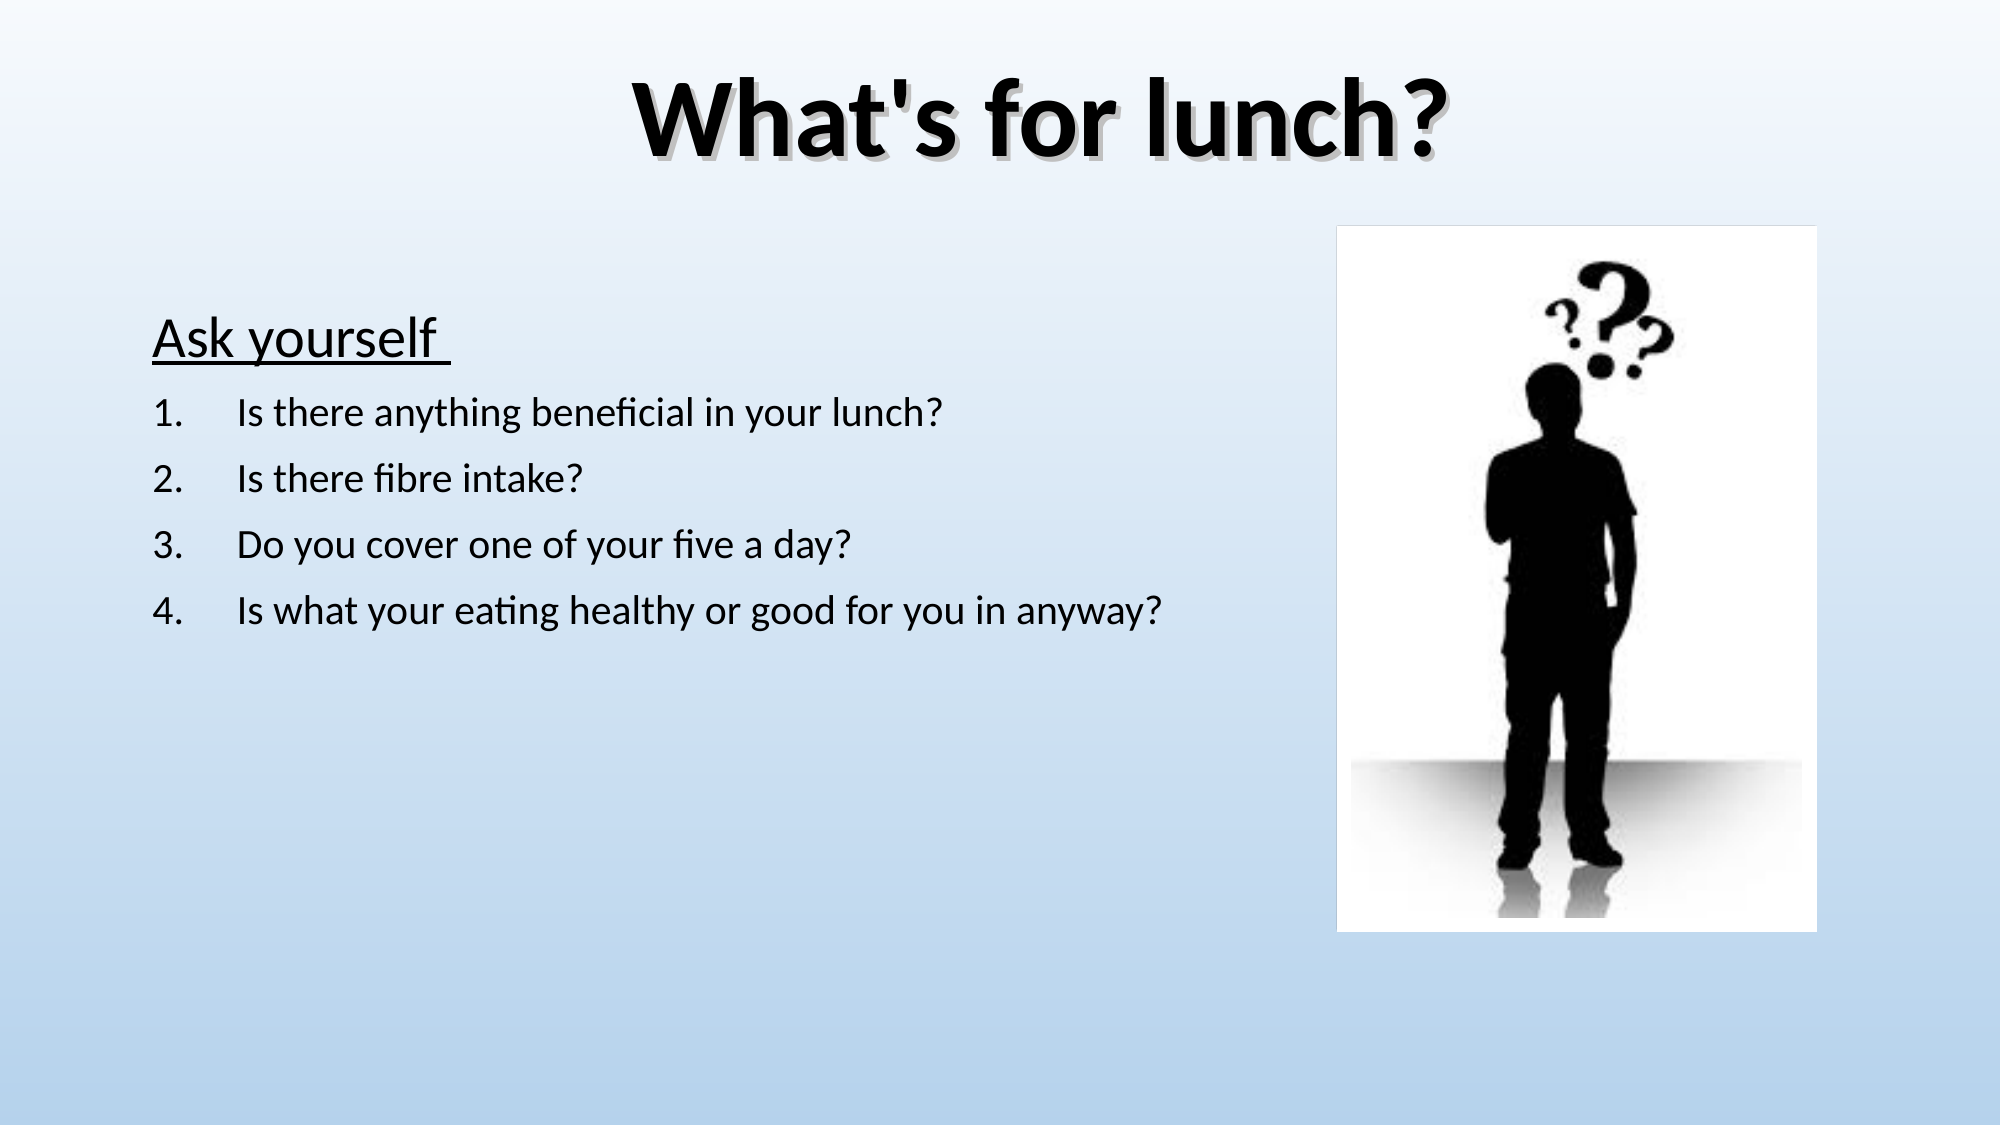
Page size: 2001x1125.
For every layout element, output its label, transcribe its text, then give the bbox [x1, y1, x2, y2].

list Ask yourself Is there anything beneficial in your lunch? Is there fibre intake? Do you cover one of your five a day? Is what your eating healthy or good for you in anyway? [137, 299, 1863, 1014]
text_box What's for lunch? [554, 37, 1530, 187]
picture [1351, 240, 1803, 918]
